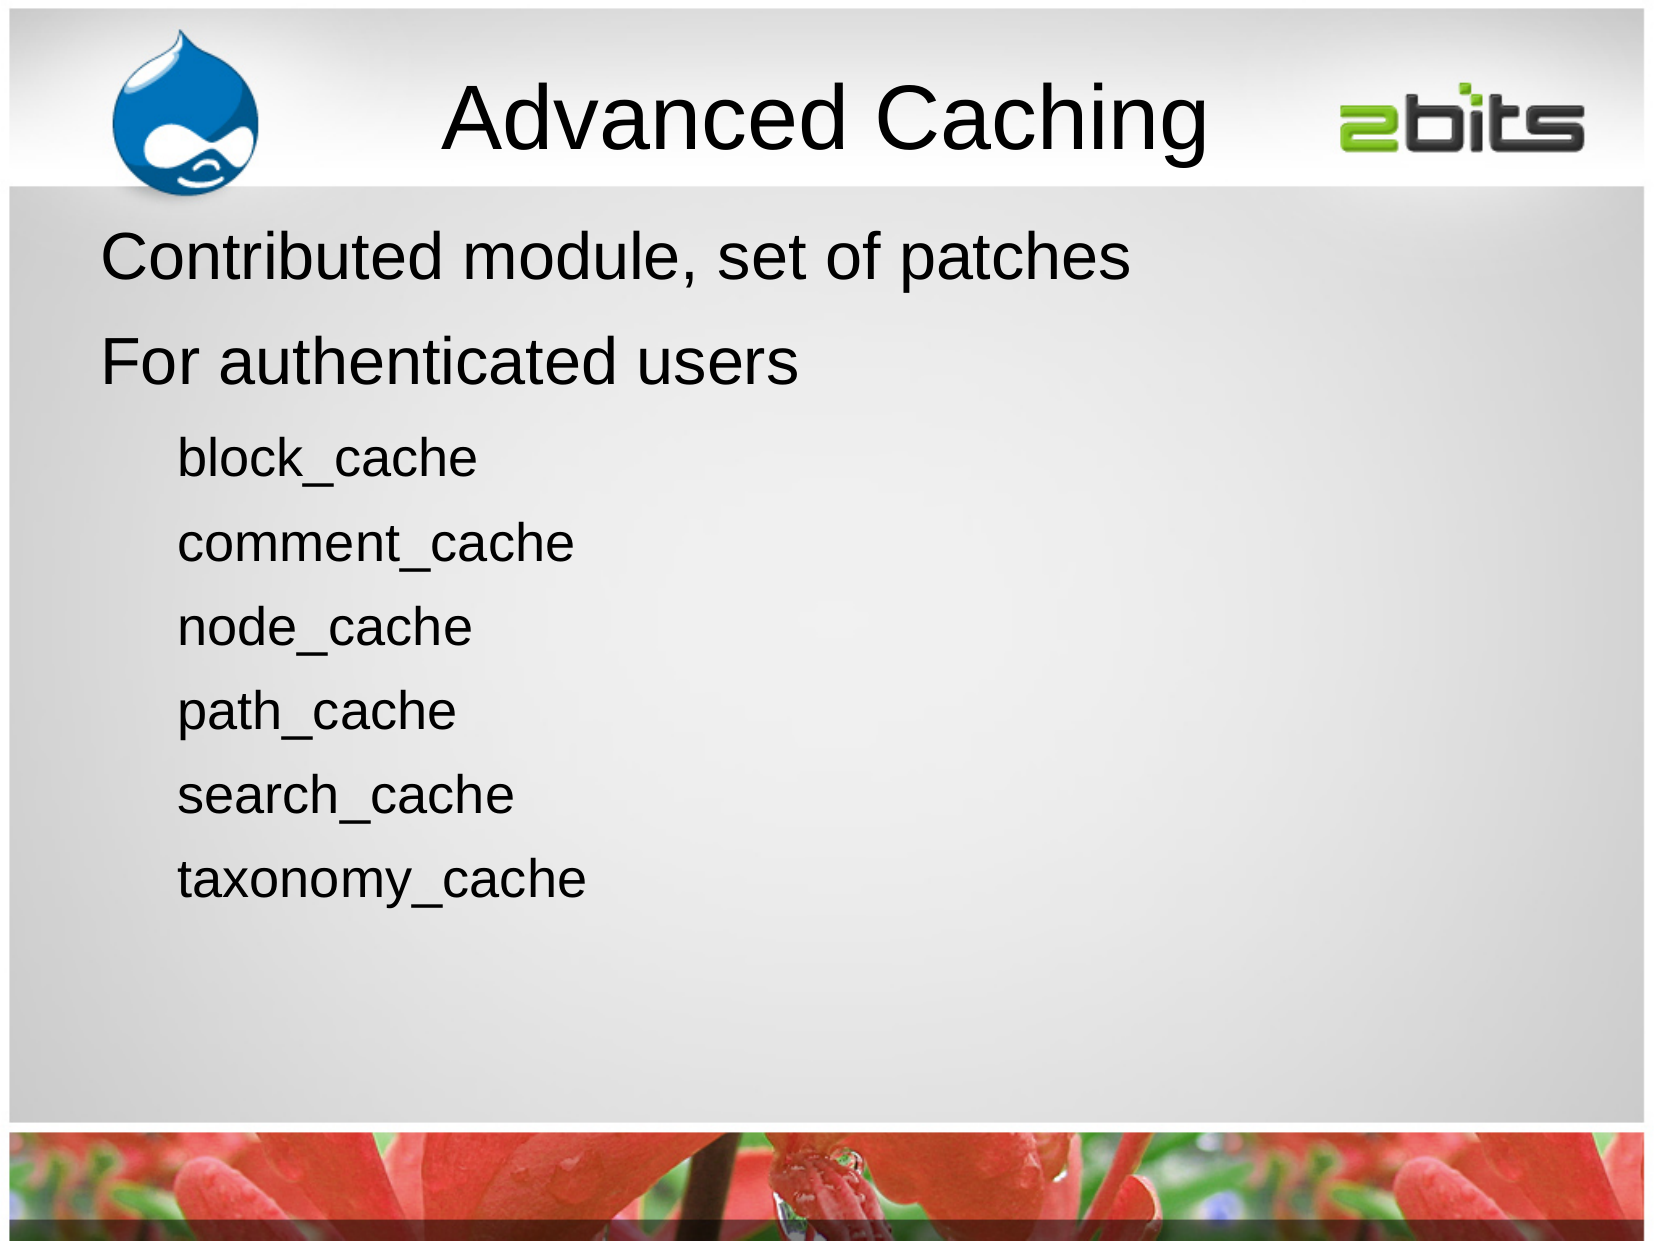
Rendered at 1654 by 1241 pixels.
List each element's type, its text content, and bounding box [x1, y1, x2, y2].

picture [0, 0, 1654, 1241]
list Contributed module, set of patches For authenticated users block_cache comment_cache node_cache path_cache search_cache taxonomy_cache [82, 219, 1571, 1079]
title Advanced Caching [82, 21, 1571, 214]
